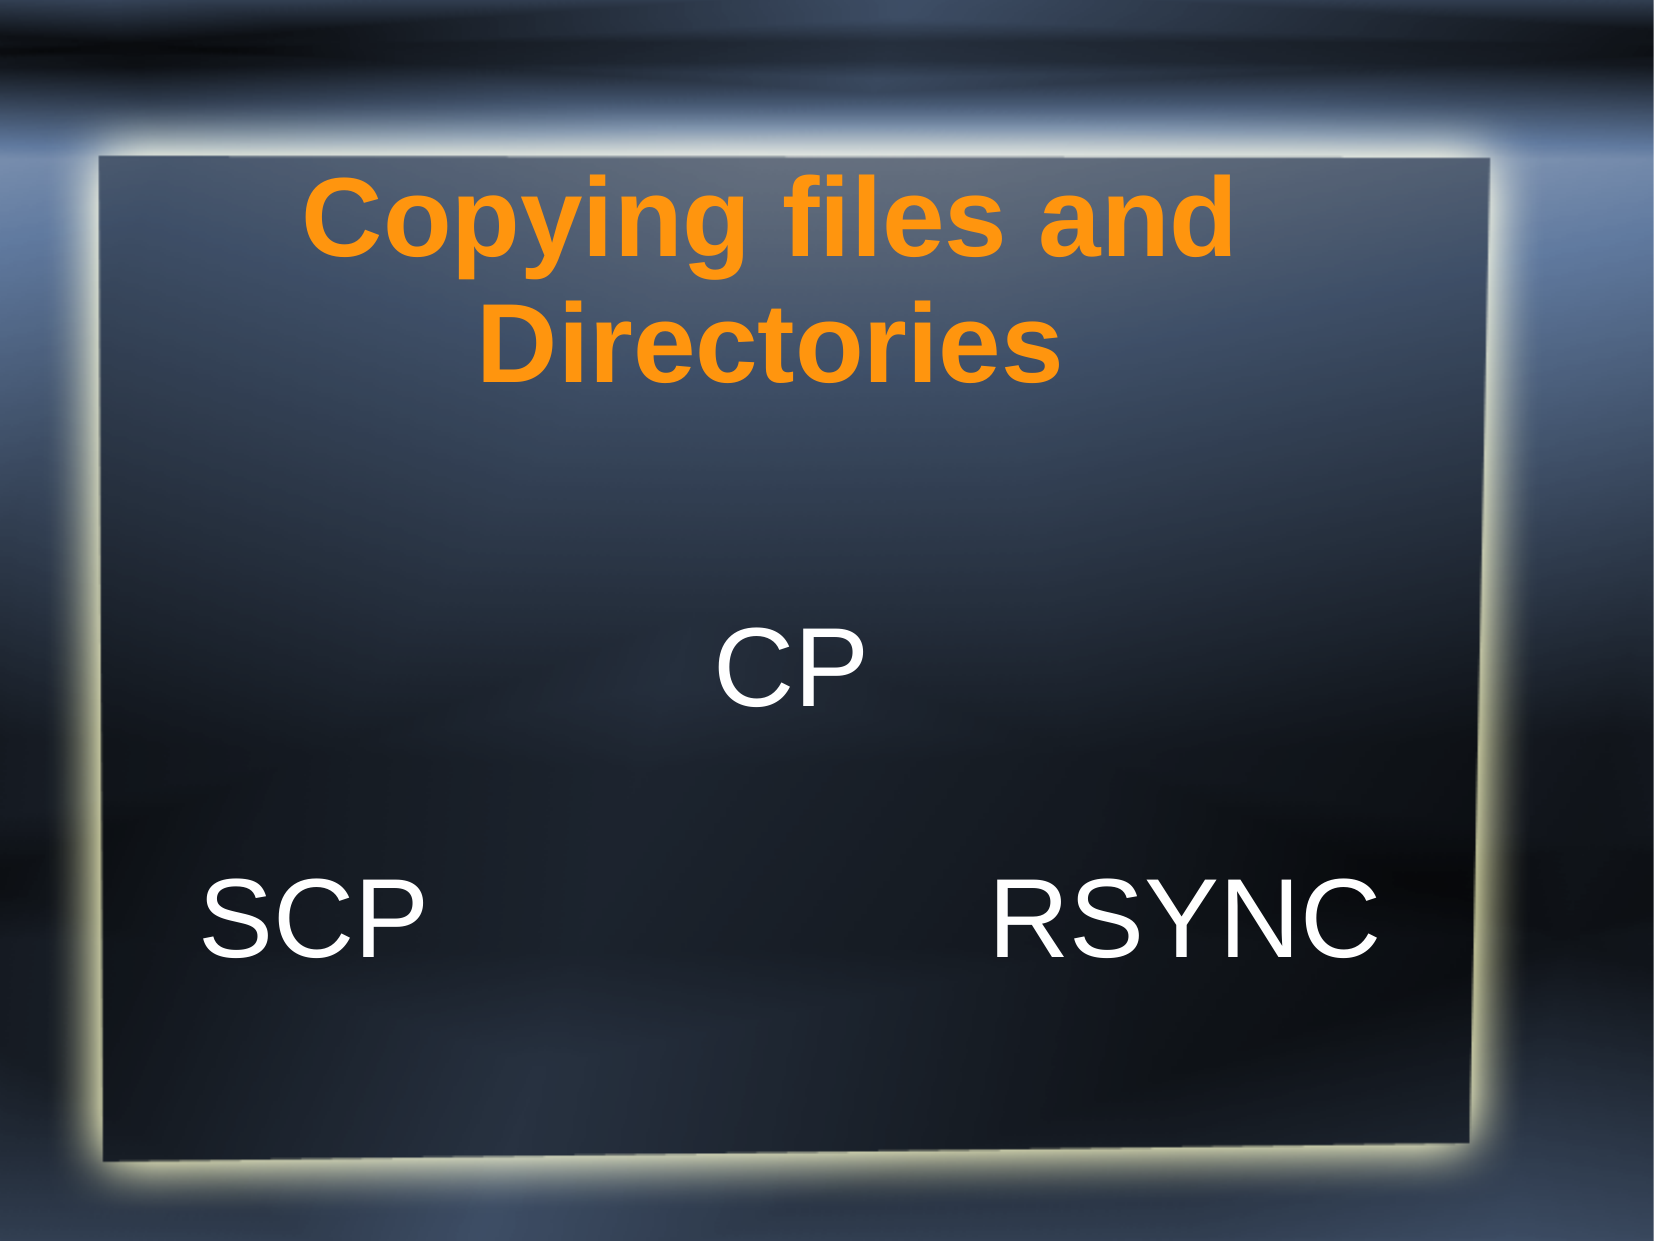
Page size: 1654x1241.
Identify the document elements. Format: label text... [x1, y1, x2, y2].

title Copying files and Directories [124, 155, 1418, 407]
picture [0, 0, 1654, 1241]
subtitle CP SCP RSYNC [135, 479, 1447, 1107]
